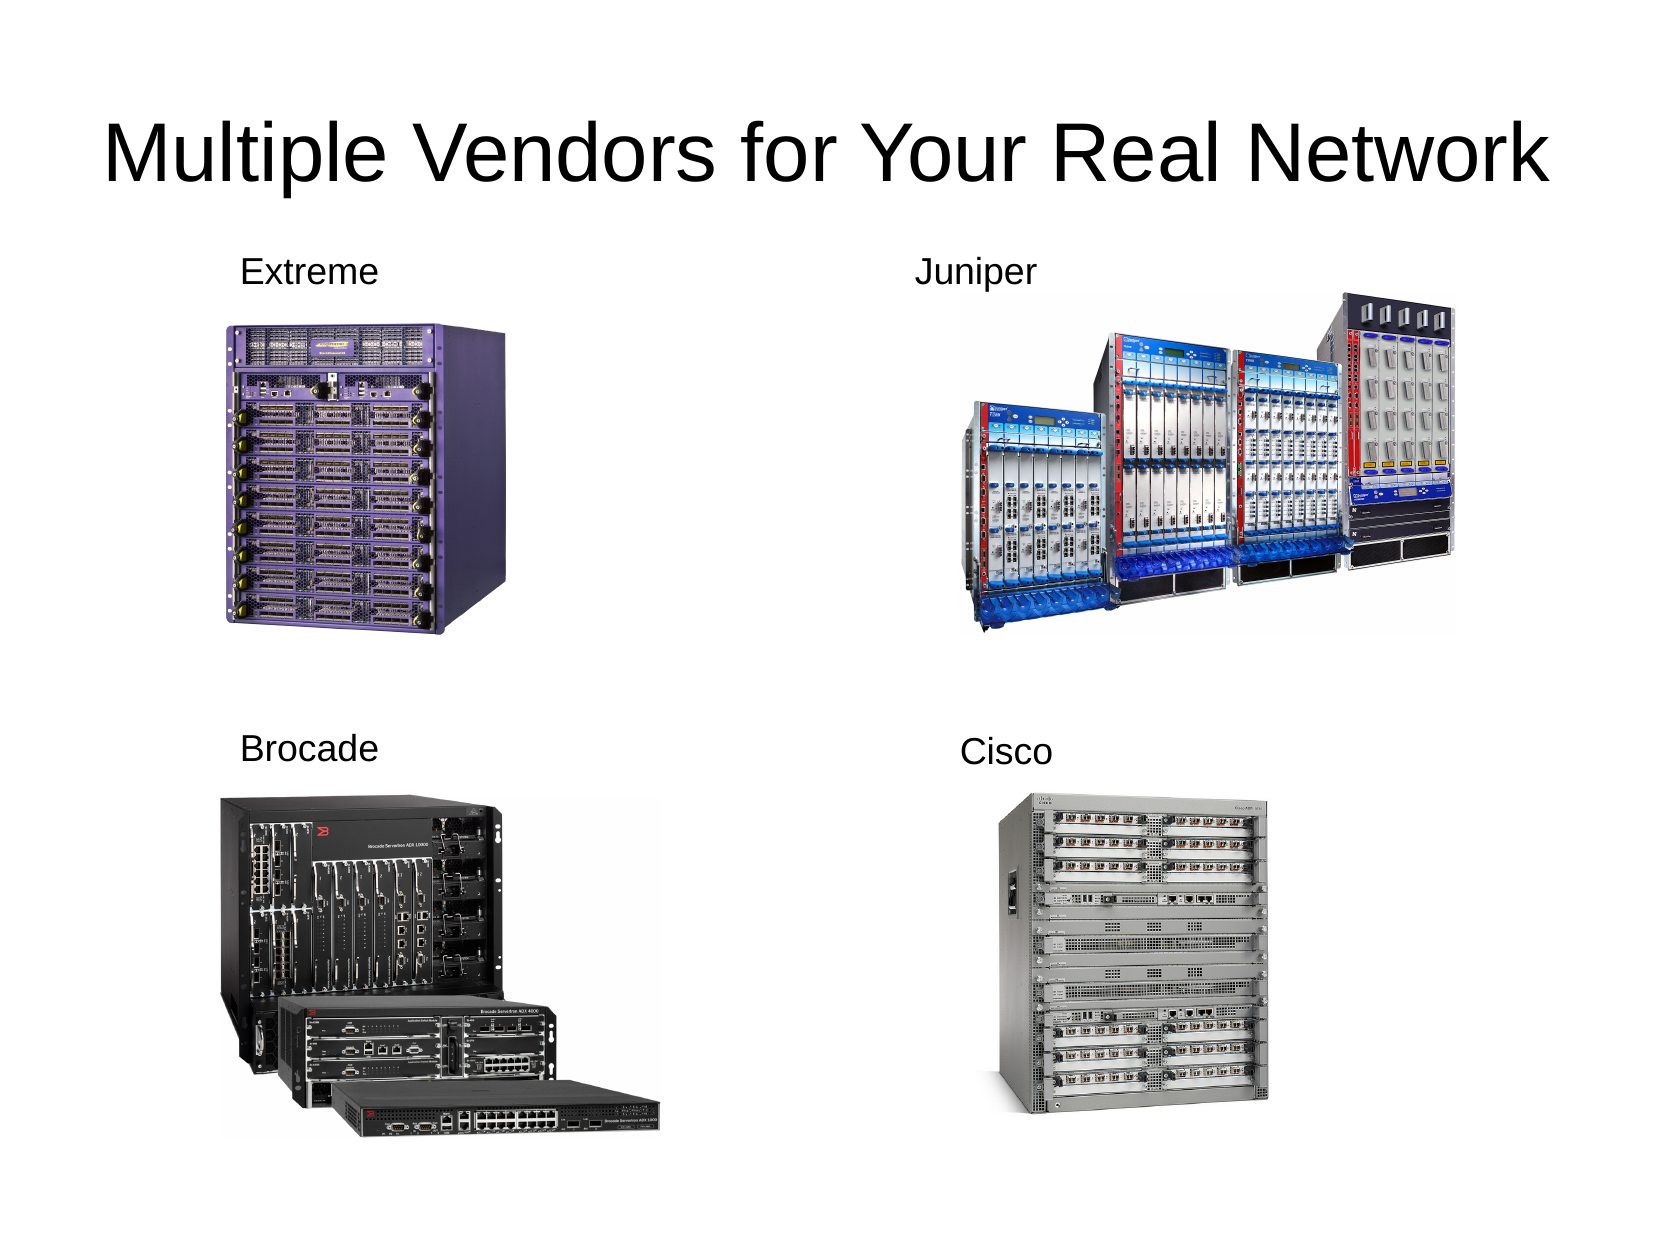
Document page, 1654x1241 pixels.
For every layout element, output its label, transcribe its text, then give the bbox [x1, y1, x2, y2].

text_box Cisco [945, 723, 1171, 781]
picture [200, 299, 526, 644]
title Multiple Vendors for Your Real Network [82, 49, 1571, 257]
picture [959, 290, 1457, 634]
text_box Juniper [900, 243, 1126, 301]
text_box Extreme [225, 243, 451, 301]
text_box Brocade [225, 720, 451, 777]
picture [975, 764, 1291, 1141]
picture [219, 794, 661, 1139]
